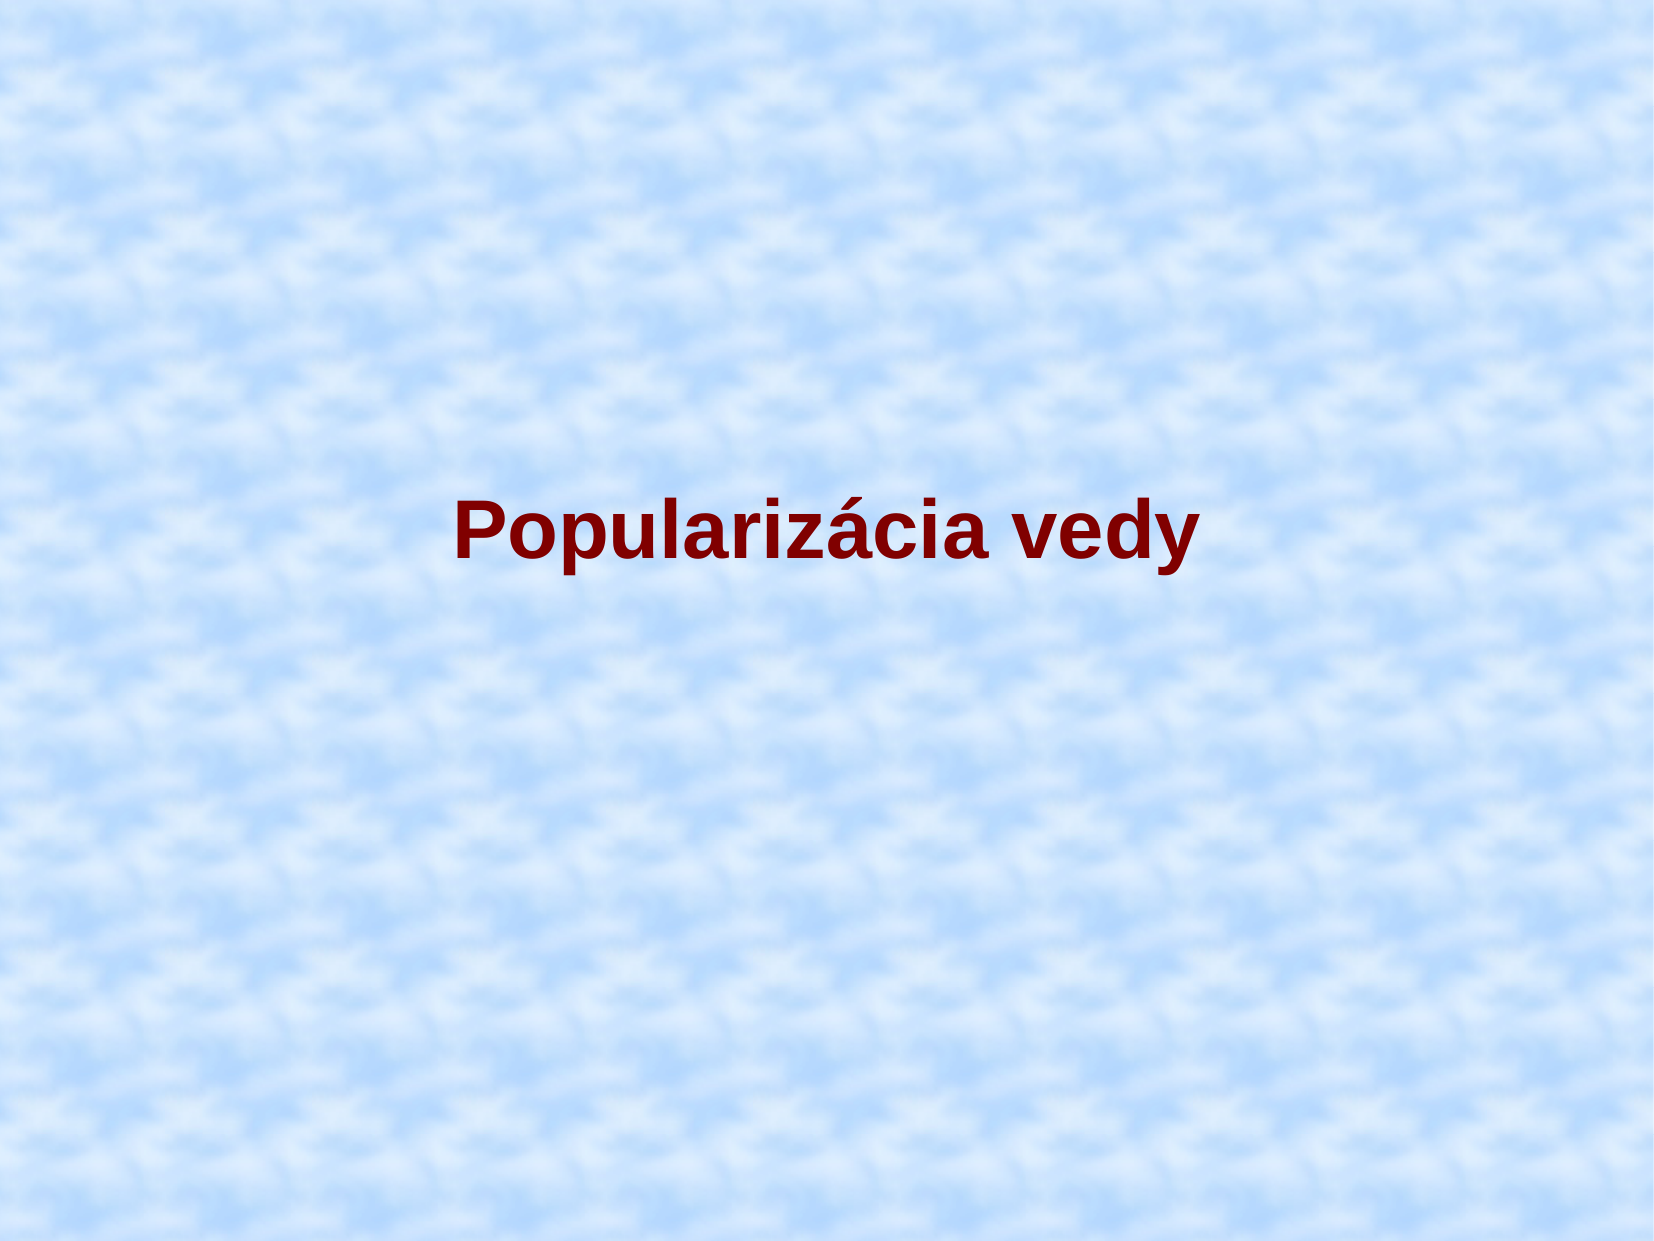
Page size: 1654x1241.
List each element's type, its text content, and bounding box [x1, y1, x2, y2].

picture [0, 0, 1654, 1241]
text_box Popularizácia vedy [82, 49, 1571, 1010]
